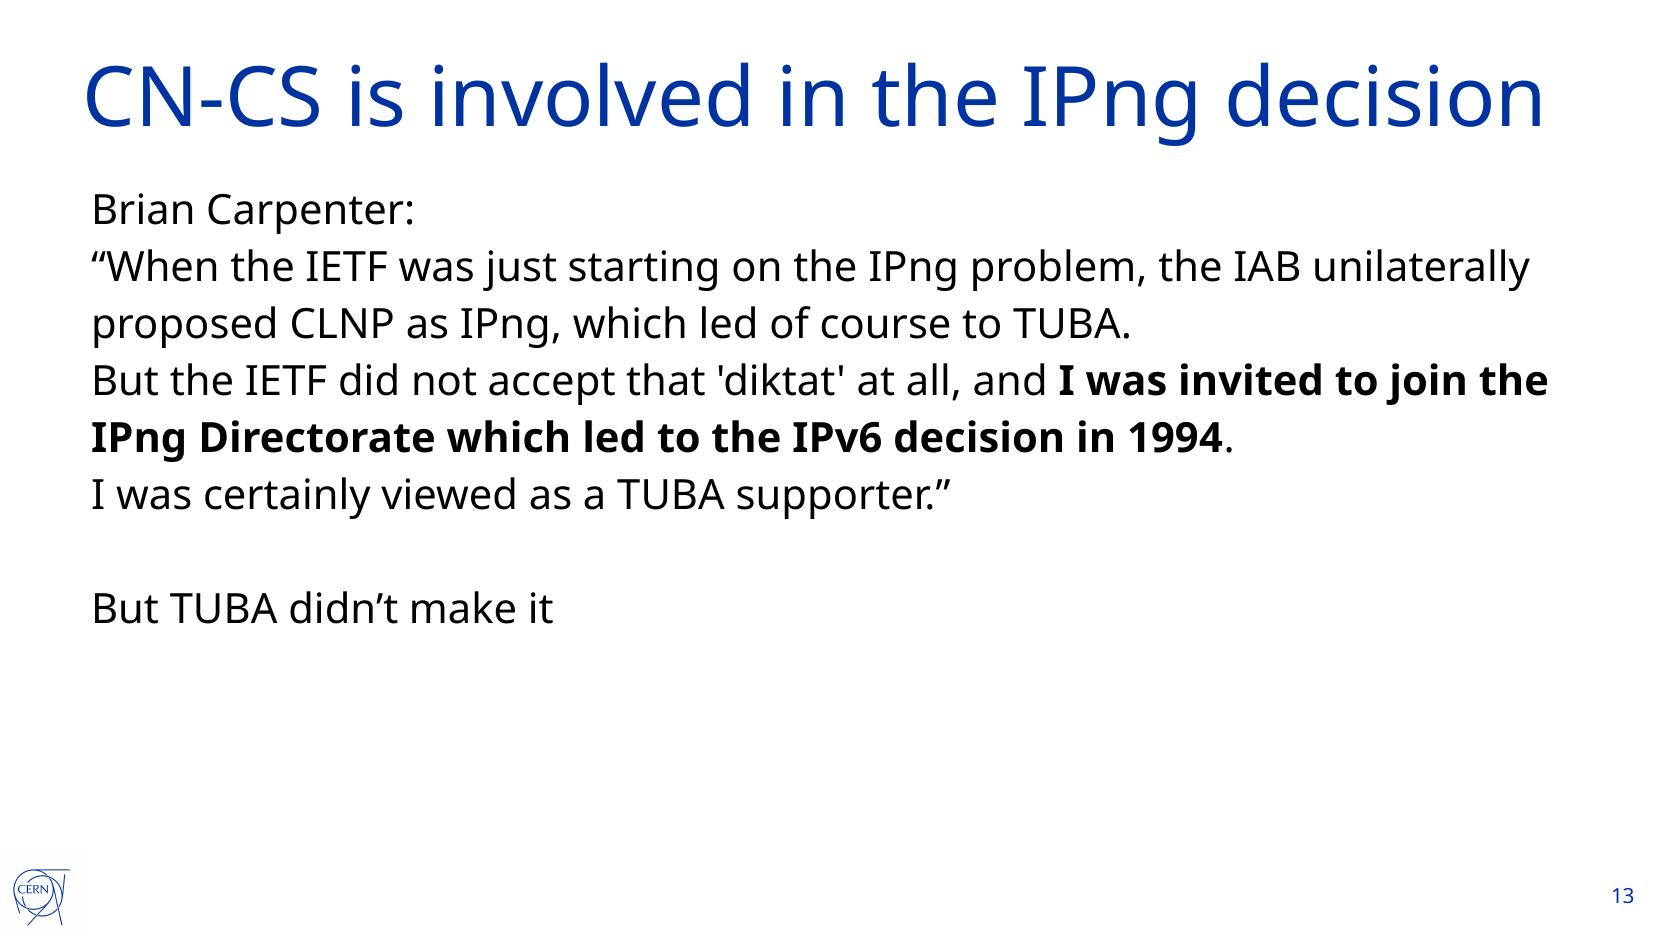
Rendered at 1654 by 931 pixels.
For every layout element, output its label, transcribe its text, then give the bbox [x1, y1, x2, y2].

title CN-CS is involved in the IPng decision [82, 37, 1571, 193]
text_box Brian Carpenter: “When the IETF was just starting on the IPng problem, the IAB unilaterally proposed CLNP as IPng, which led of course to TUBA. But the IETF did not accept that 'diktat' at all, and I was invited to join the IPng Directorate which led to the IPv6 decision in 1994. I was certainly viewed as a TUBA supporter.” But TUBA didn’t make it [76, 172, 1601, 931]
picture [0, 850, 76, 931]
